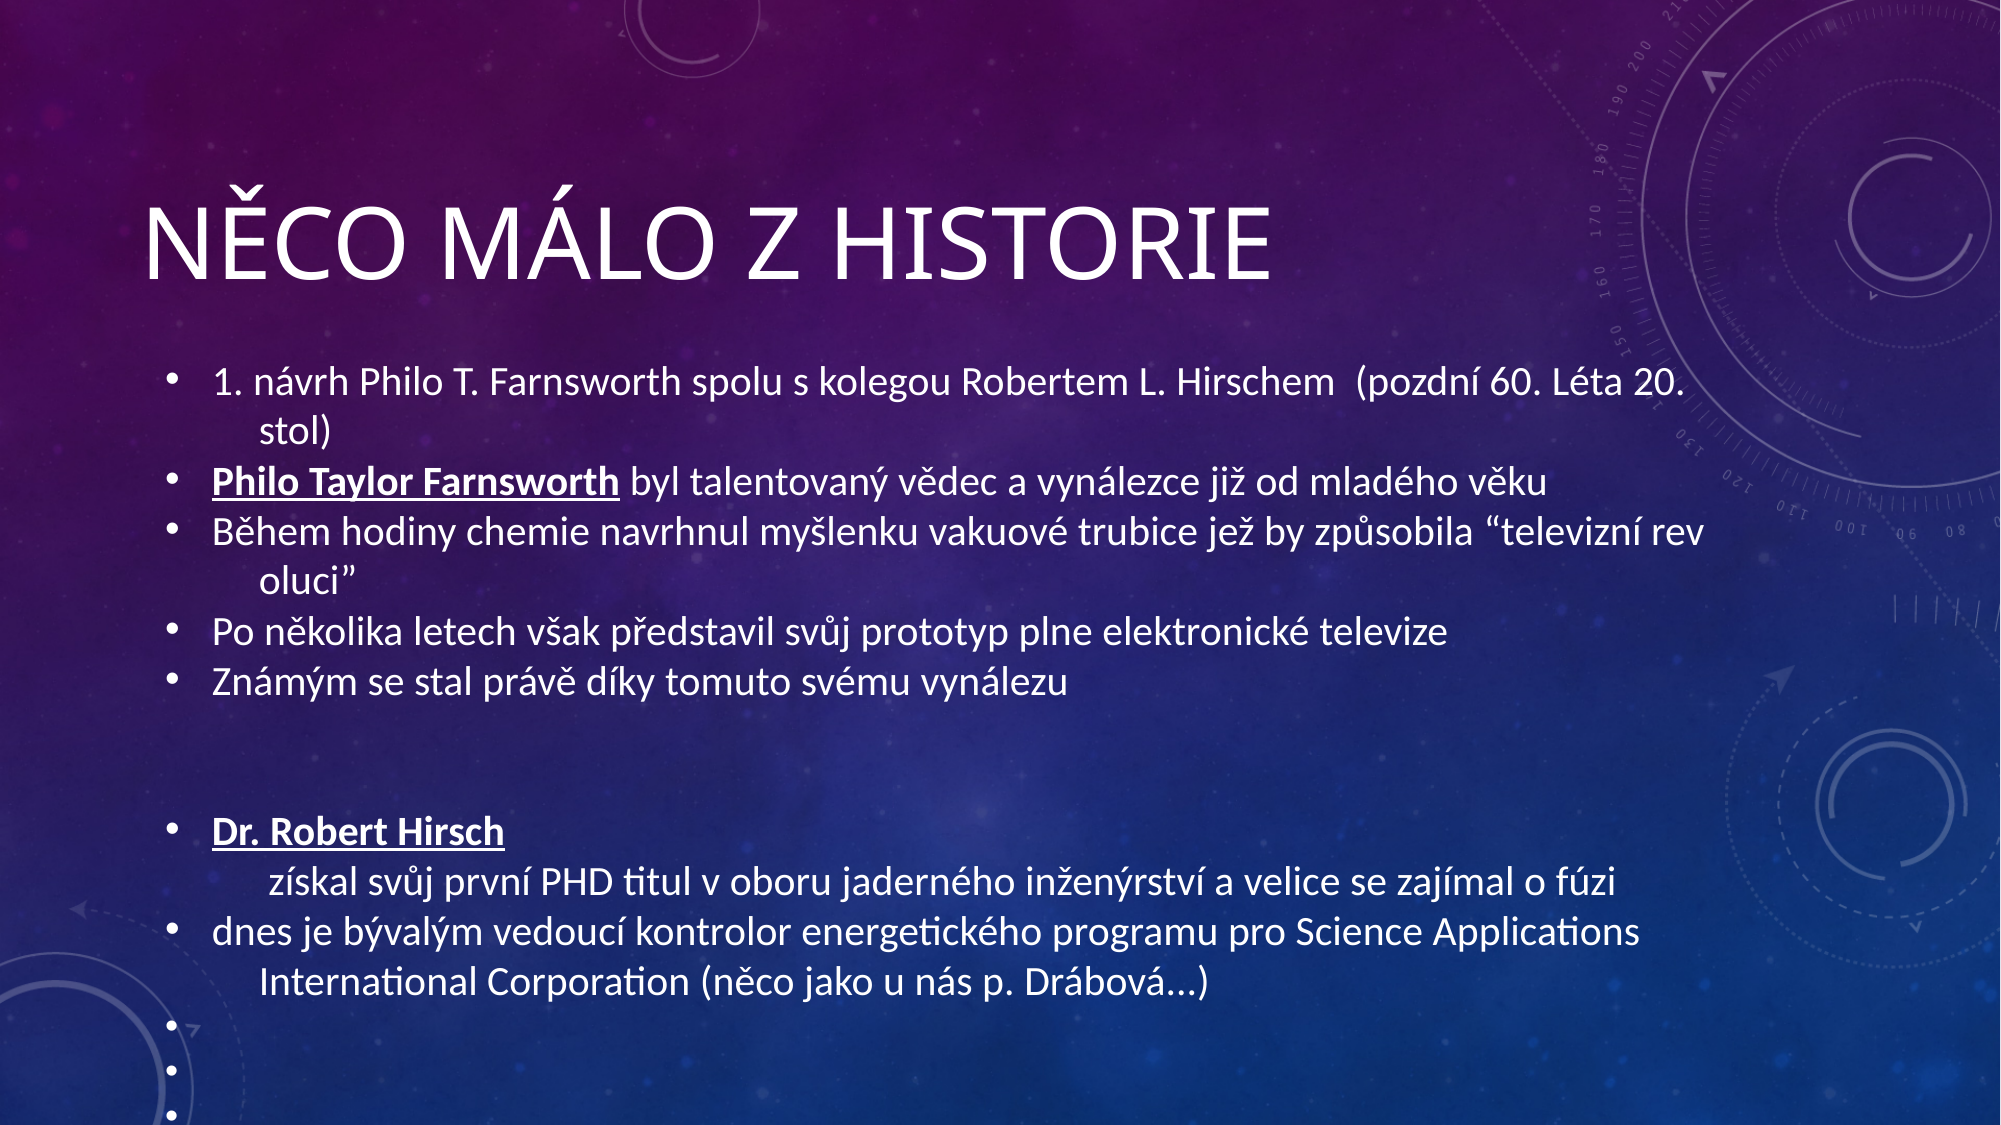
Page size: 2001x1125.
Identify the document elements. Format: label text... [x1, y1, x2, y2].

title něco málo z historie [125, 120, 1788, 360]
text_box 1. návrh Philo T. Farnsworth spolu s kolegou Robertem L. Hirschem (pozdní 60. Léta 20. stol) Philo Taylor Farnsworth byl talentovaný vědec a vynálezce již od mladého věku Během hodiny chemie navrhnul myšlenku vakuové trubice jež by způsobila “televizní revoluci” Po několika letech však představil svůj prototyp plne elektronické televize Známým se stal právě díky tomuto svému vynálezu Dr. Robert Hirsch získal svůj první PHD titul v oboru jaderného inženýrství a velice se zajímal o fúzi dnes je bývalým vedoucí kontrolor energetického programu pro Science Applications International Corporation (něco jako u nás p. Drábová...) [150, 345, 1733, 1125]
